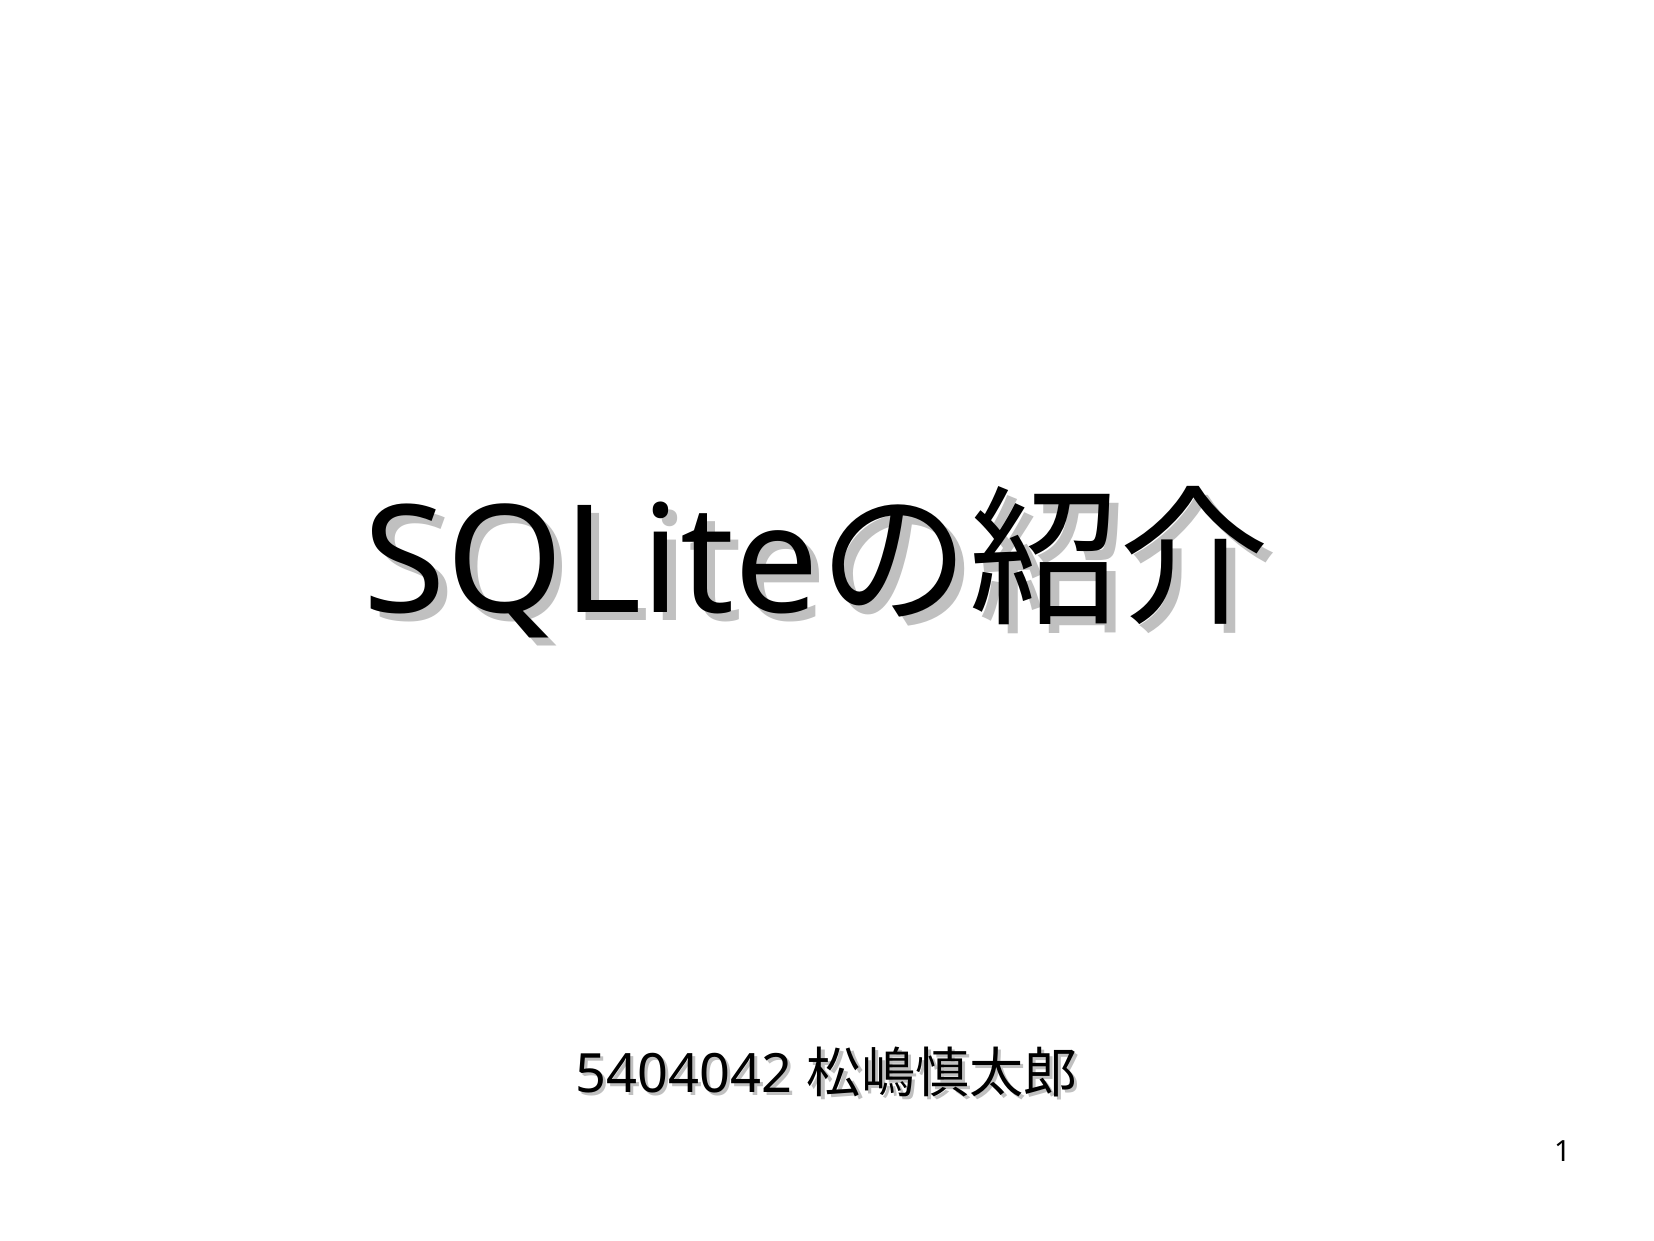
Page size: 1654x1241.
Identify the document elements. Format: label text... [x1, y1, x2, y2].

text_box SQLiteの紹介 [349, 431, 1305, 612]
text_box 5404042 松嶋慎太郎 [561, 1021, 1113, 1097]
